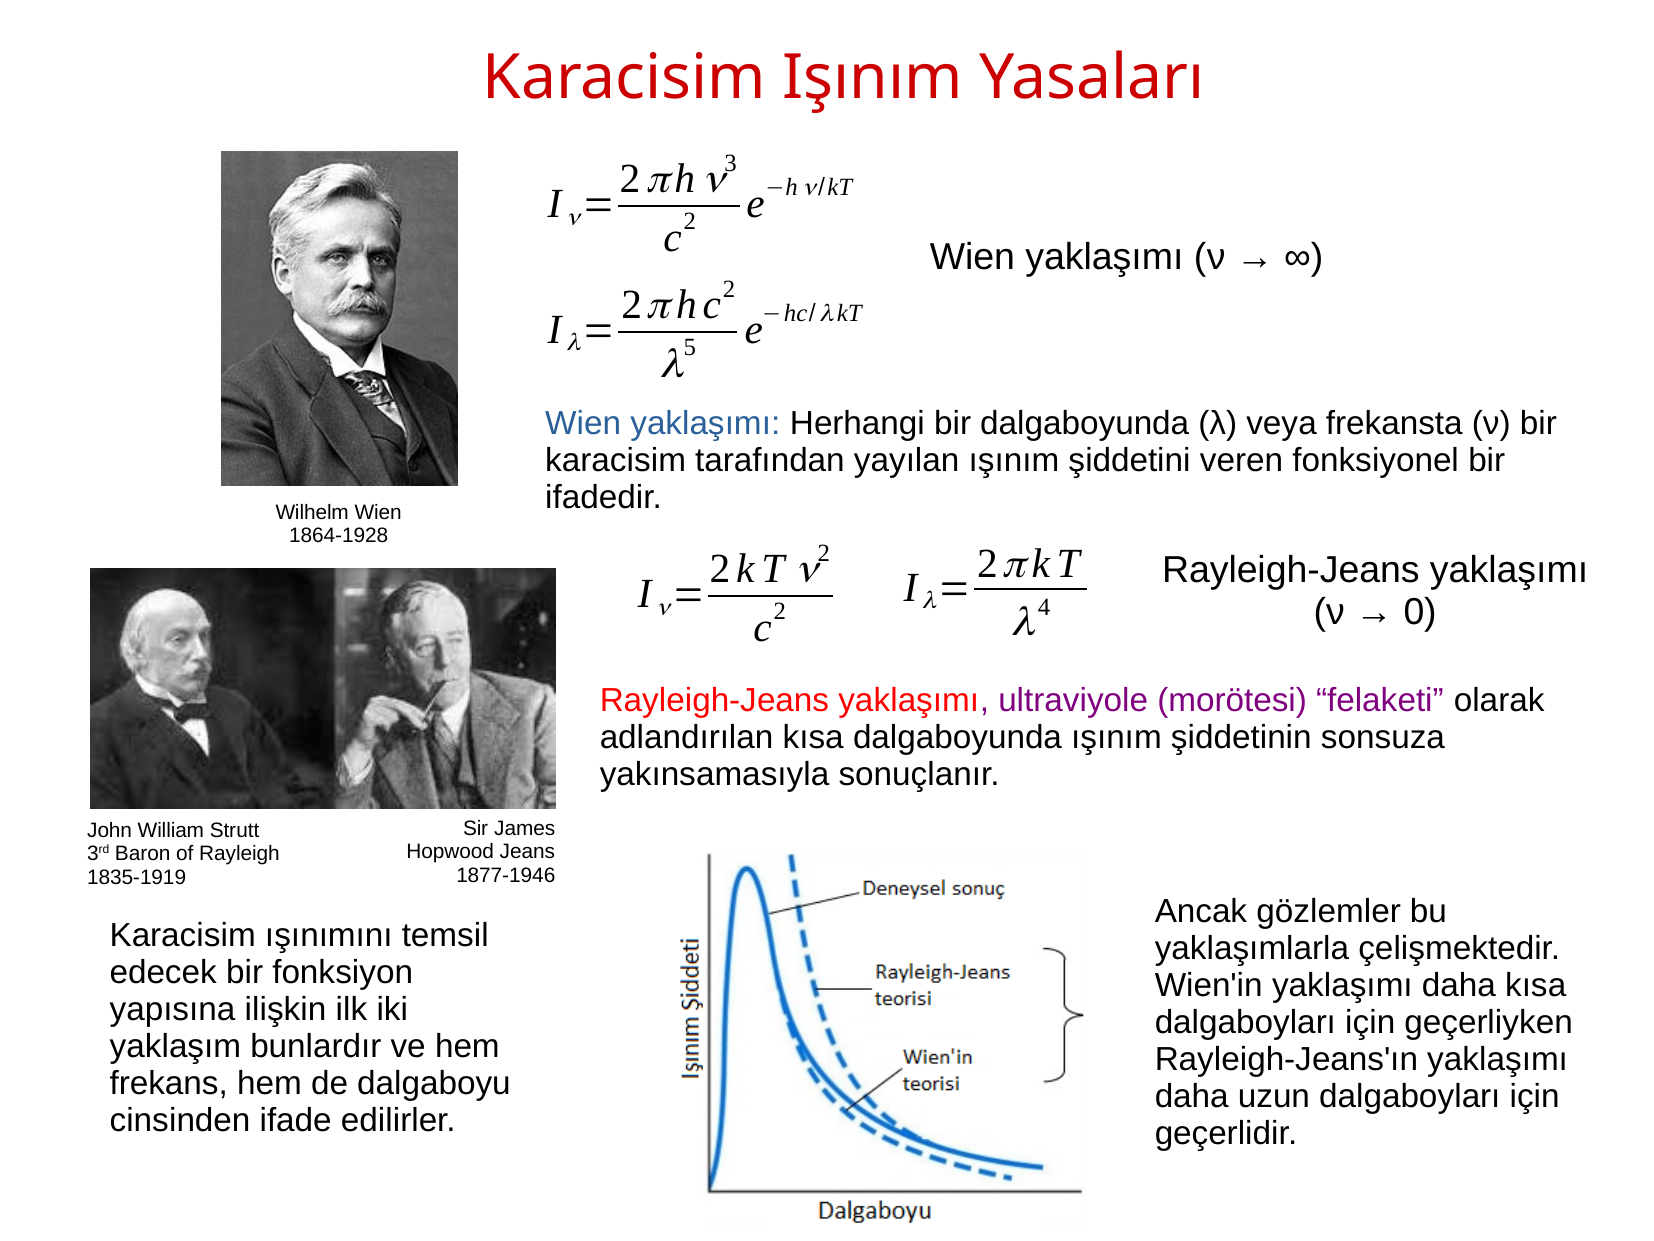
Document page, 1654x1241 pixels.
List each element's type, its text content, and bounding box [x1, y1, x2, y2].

text_box Sir James Hopwood Jeans 1877-1946 [285, 809, 571, 895]
title Karacisim Işınım Yasaları [82, 7, 1571, 141]
picture [221, 151, 458, 486]
text_box Ancak gözlemler bu yaklaşımlarla çelişmektedir. Wien'in yaklaşımı daha kısa dalgaboyları için geçerliyken Rayleigh-Jeans'ın yaklaşımı daha uzun dalgaboyları için geçerlidir. [1140, 885, 1606, 1160]
picture [675, 835, 1096, 1231]
text_box Karacisim ışınımını temsil edecek bir fonksiyon yapısına ilişkin ilk iki yaklaşım bunlardır ve hem frekans, hem de dalgaboyu cinsinden ifade edilirler. [94, 908, 560, 1183]
text_box Rayleigh-Jeans yaklaşımı (ν → 0) [1145, 541, 1606, 640]
text_box Wien yaklaşımı (ν → ∞) [915, 228, 1486, 286]
text_box Wilhelm Wien 1864-1928 [244, 493, 434, 555]
chart [540, 275, 871, 380]
chart [630, 540, 841, 650]
chart [895, 540, 1096, 638]
picture [90, 568, 556, 809]
text_box John William Strutt 3rd Baron of Rayleigh 1835-1919 [72, 811, 313, 897]
text_box Rayleigh-Jeans yaklaşımı, ultraviyole (morötesi) “felaketi” olarak adlandırılan kısa dalgaboyunda ışınım şiddetinin sonsuza yakınsamasıyla sonuçlanır. [585, 674, 1576, 801]
chart [540, 150, 862, 260]
text_box Wien yaklaşımı: Herhangi bir dalgaboyunda (λ) veya frekansta (ν) bir karacisim tarafından yayılan ışınım şiddetini veren fonksiyonel bir ifadedir. [530, 397, 1576, 524]
